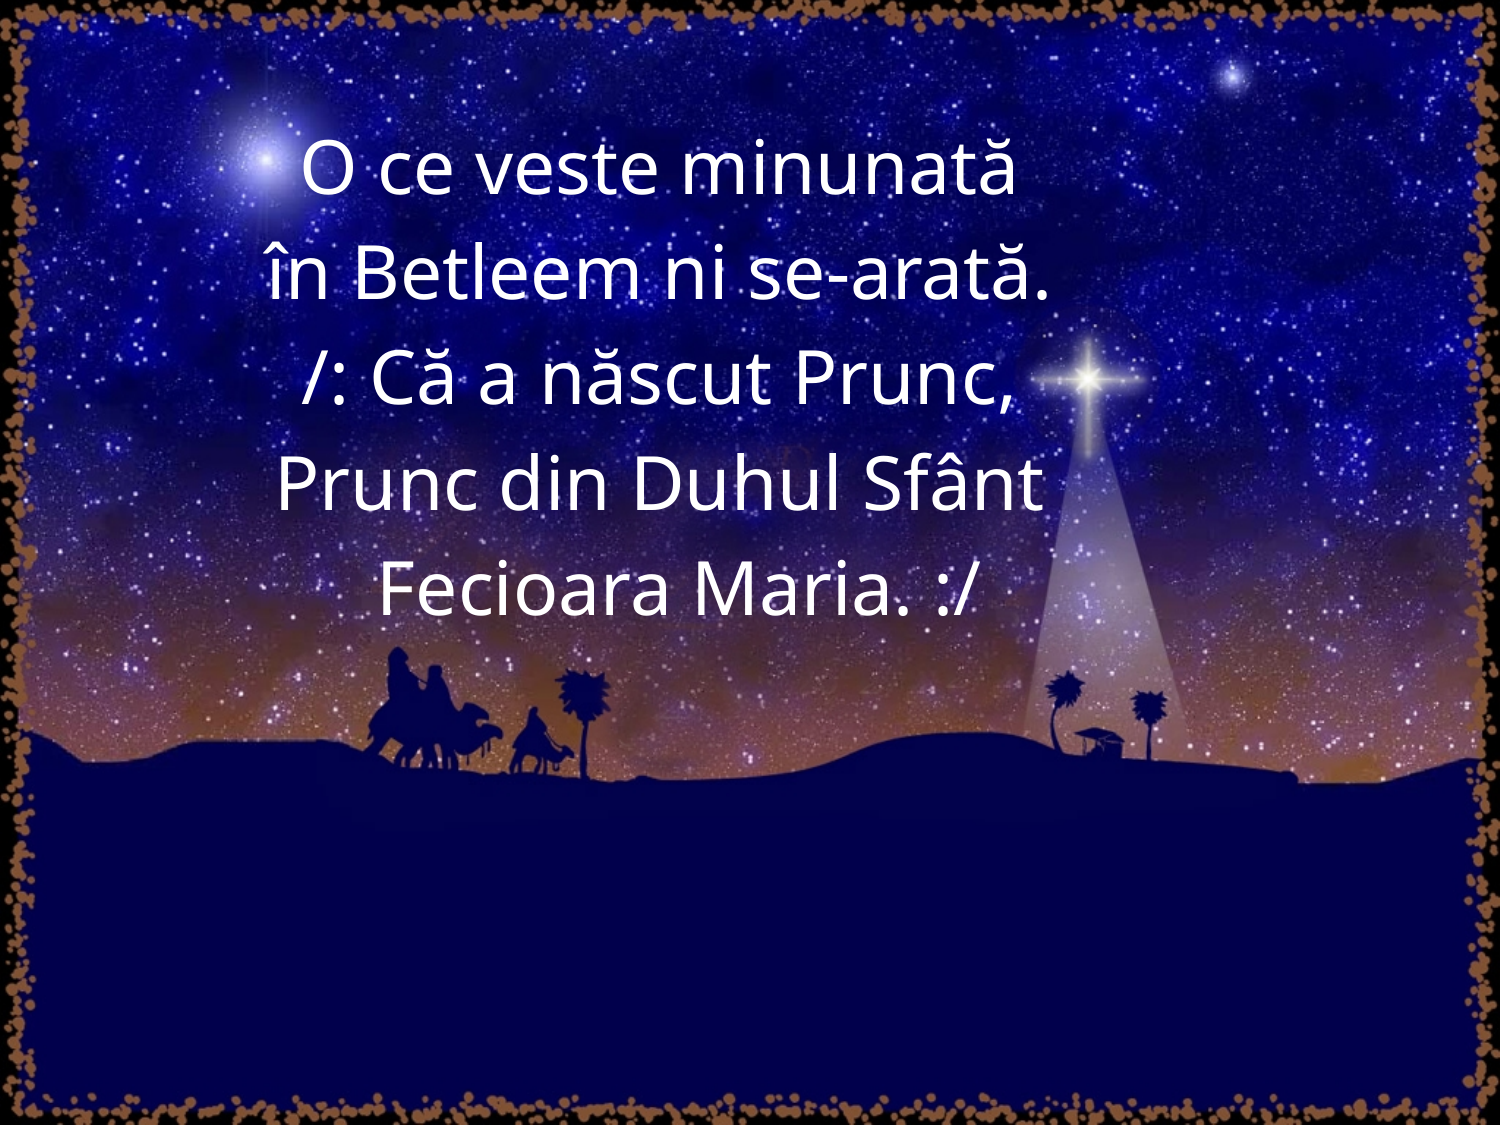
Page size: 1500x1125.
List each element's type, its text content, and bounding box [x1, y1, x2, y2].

list O ce veste minunată în Betleem ni se-arată. /: Că a născut Prunc, Prunc din Duhul Sfânt Fecioara Maria. :/ [146, 103, 1173, 727]
picture [0, 0, 1500, 1125]
